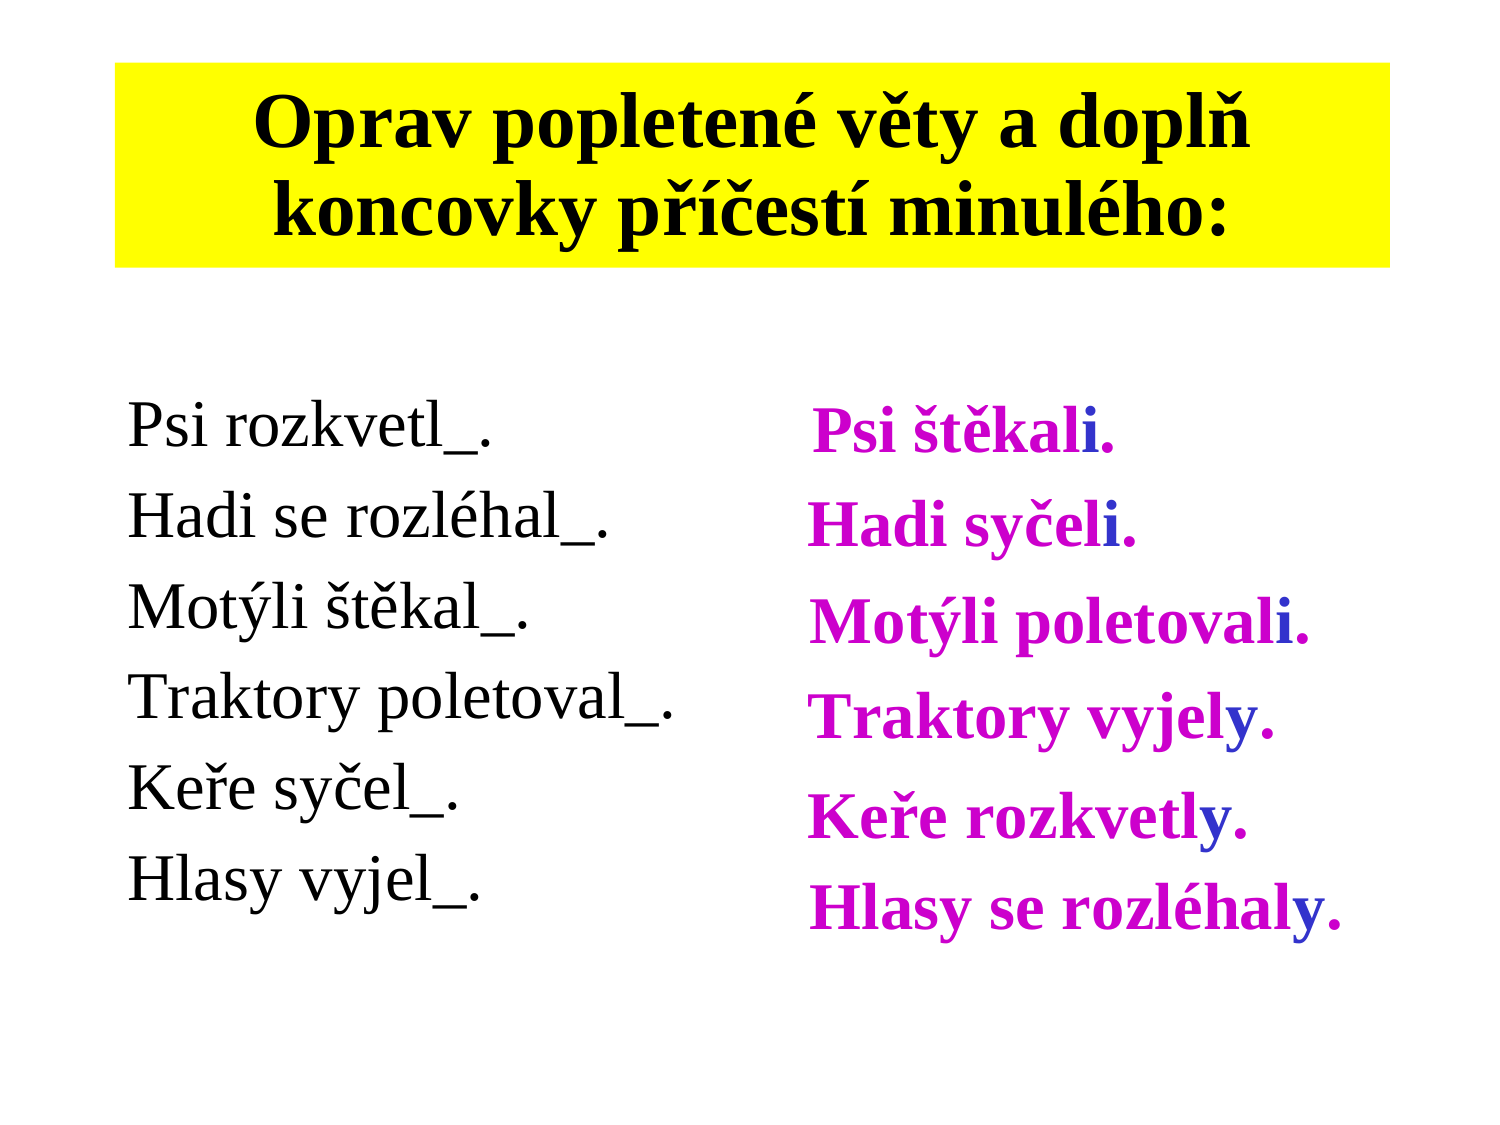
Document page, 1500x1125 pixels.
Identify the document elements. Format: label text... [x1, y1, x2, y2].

text_box Motýli poletovali. [795, 576, 1374, 666]
text_box Psi štěkali. [797, 385, 1360, 476]
text_box Keře rozkvetly. [792, 771, 1400, 861]
text_box Hadi syčeli. [792, 478, 1305, 569]
list Psi rozkvetl_. Hadi se rozléhal_. Motýli štěkal_. Traktory poletoval_. Keře syčel_. Hlasy vyjel_. [112, 379, 1388, 1001]
text_box Hlasy se rozléhaly. [795, 861, 1400, 952]
text_box Traktory vyjely. [792, 671, 1375, 762]
title Oprav popletené věty a doplň koncovky příčestí minulého: [114, 62, 1390, 268]
